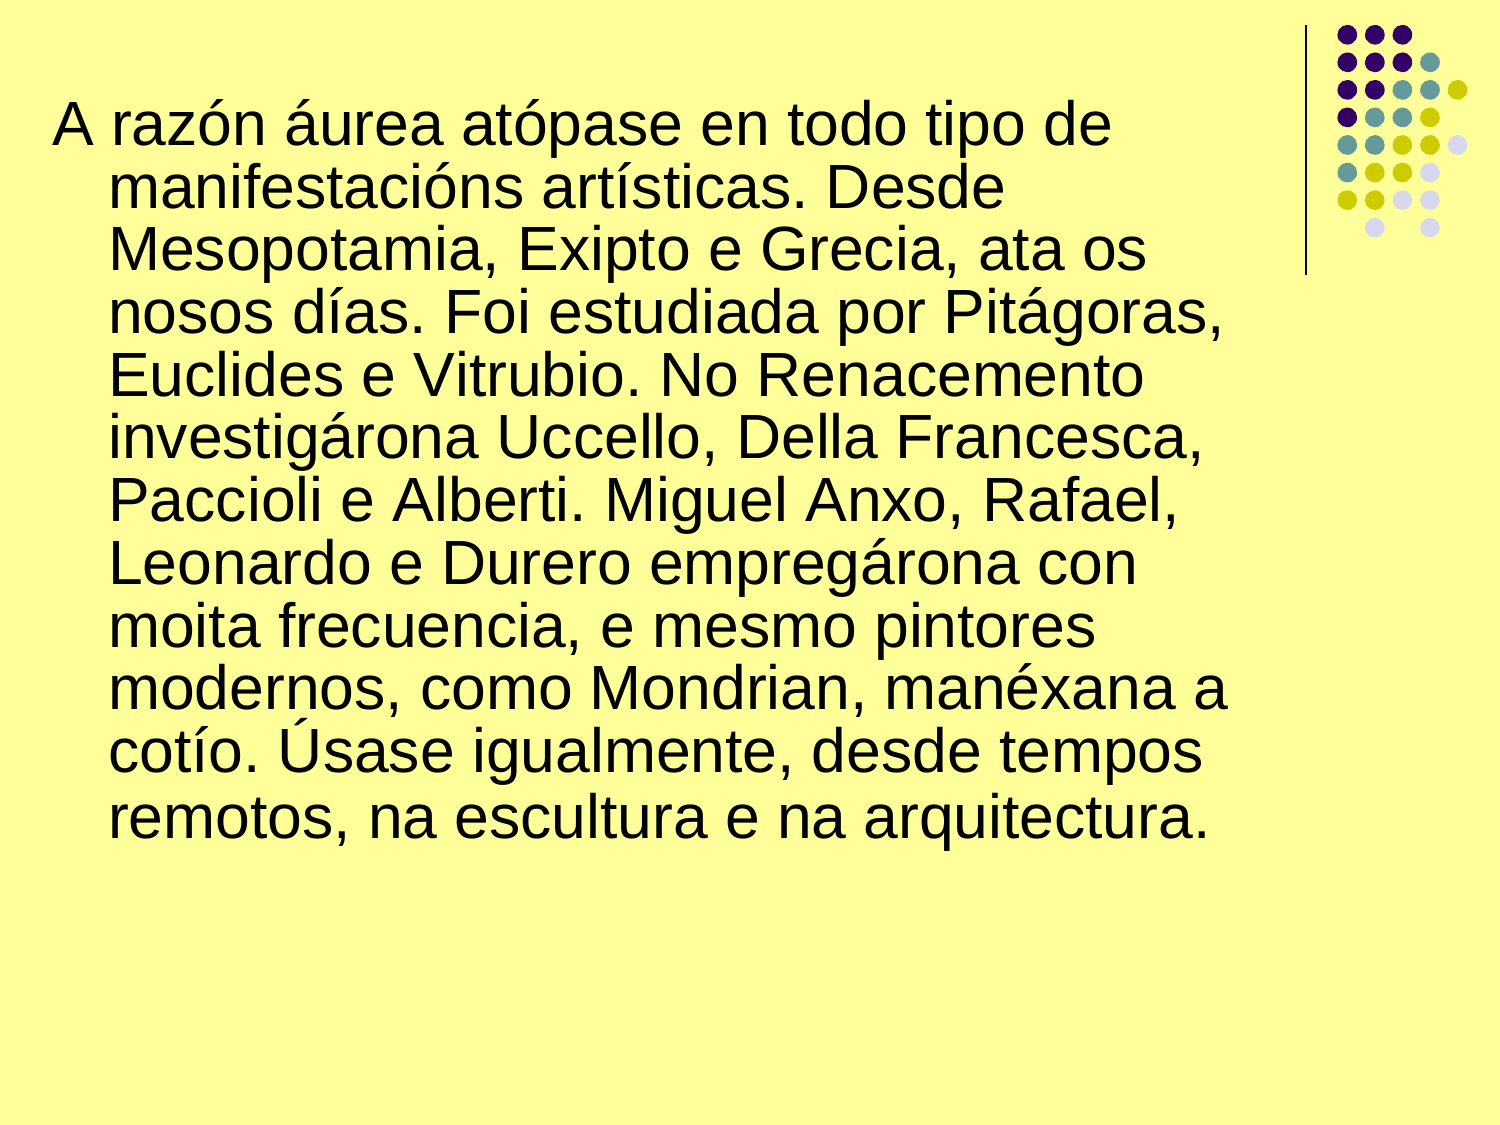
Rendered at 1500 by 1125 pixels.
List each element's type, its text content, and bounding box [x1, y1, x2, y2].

list A razón áurea atópase en todo tipo de manifestacións artísticas. Desde Mesopotamia, Exipto e Grecia, ata os nosos días. Foi estudiada por Pitágoras, Euclides e Vitrubio. No Renacemento investigárona Uccello, Della Francesca, Paccioli e Alberti. Miguel Anxo, Rafael, Leonardo e Durero empregárona con moita frecuencia, e mesmo pintores modernos, como Mondrian, manéxana a cotío. Úsase igualmente, desde tempos remotos, na escultura e na arquitectura. [37, 87, 1288, 1051]
